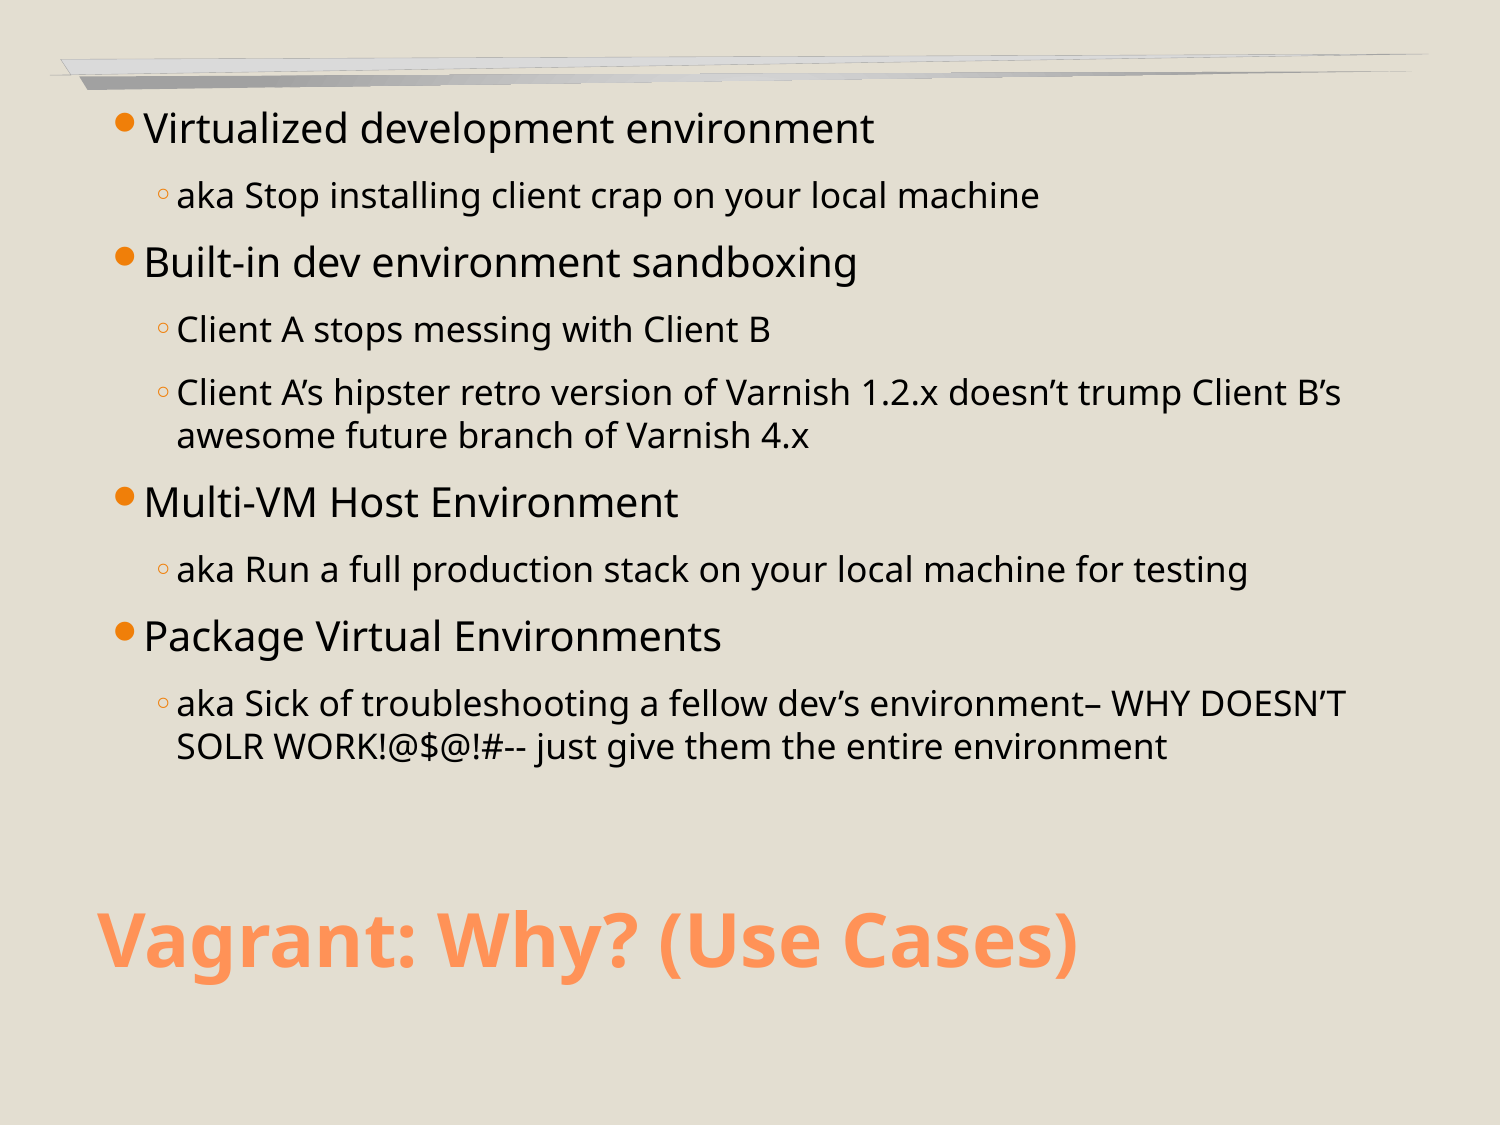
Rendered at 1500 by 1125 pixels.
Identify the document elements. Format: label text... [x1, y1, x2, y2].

list Virtualized development environment aka Stop installing client crap on your local machine Built-in dev environment sandboxing Client A stops messing with Client B Client A’s hipster retro version of Varnish 1.2.x doesn’t trump Client B’s awesome future branch of Varnish 4.x Multi-VM Host Environment aka Run a full production stack on your local machine for testing Package Virtual Environments aka Sick of troubleshooting a fellow dev’s environment– WHY DOESN’T SOLR WORK!@$@!#-- just give them the entire environment [82, 86, 1425, 774]
title Vagrant: Why? (Use Cases) [82, 817, 1425, 990]
